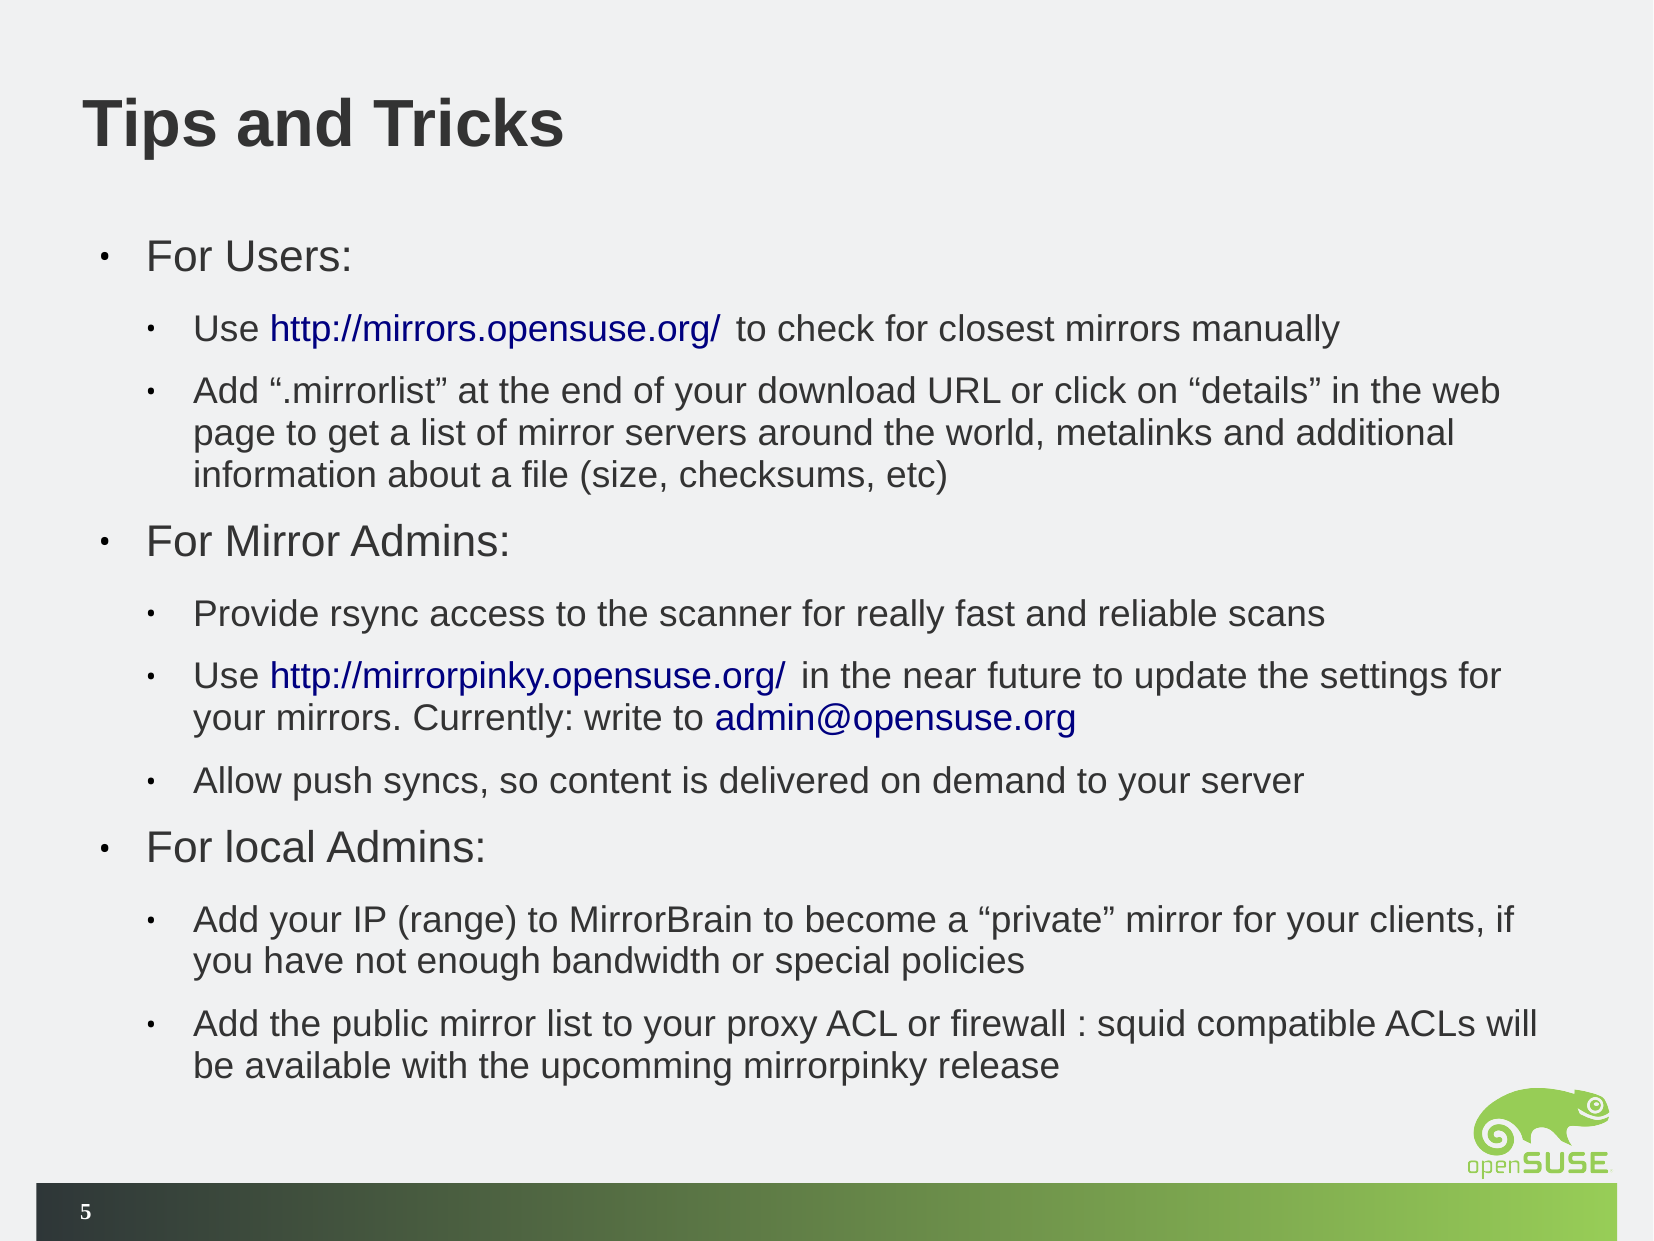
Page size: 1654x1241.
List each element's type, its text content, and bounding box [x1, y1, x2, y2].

picture [0, 0, 1654, 1241]
title Tips and Tricks [82, 49, 1571, 198]
list For Users: Use http://mirrors.opensuse.org/ to check for closest mirrors manually Add “.mirrorlist” at the end of your download URL or click on “details” in the web page to get a list of mirror servers around the world, metalinks and additional information about a file (size, checksums, etc) For Mirror Admins: Provide rsync access to the scanner for really fast and reliable scans Use http://mirrorpinky.opensuse.org/ in the near future to update the settings for your mirrors. Currently: write to admin@opensuse.org Allow push syncs, so content is delivered on demand to your server For local Admins: Add your IP (range) to MirrorBrain to become a “private” mirror for your clients, if you have not enough bandwidth or special policies Add the public mirror list to your proxy ACL or firewall : squid compatible ACLs will be available with the upcomming mirrorpinky release [82, 231, 1571, 1087]
